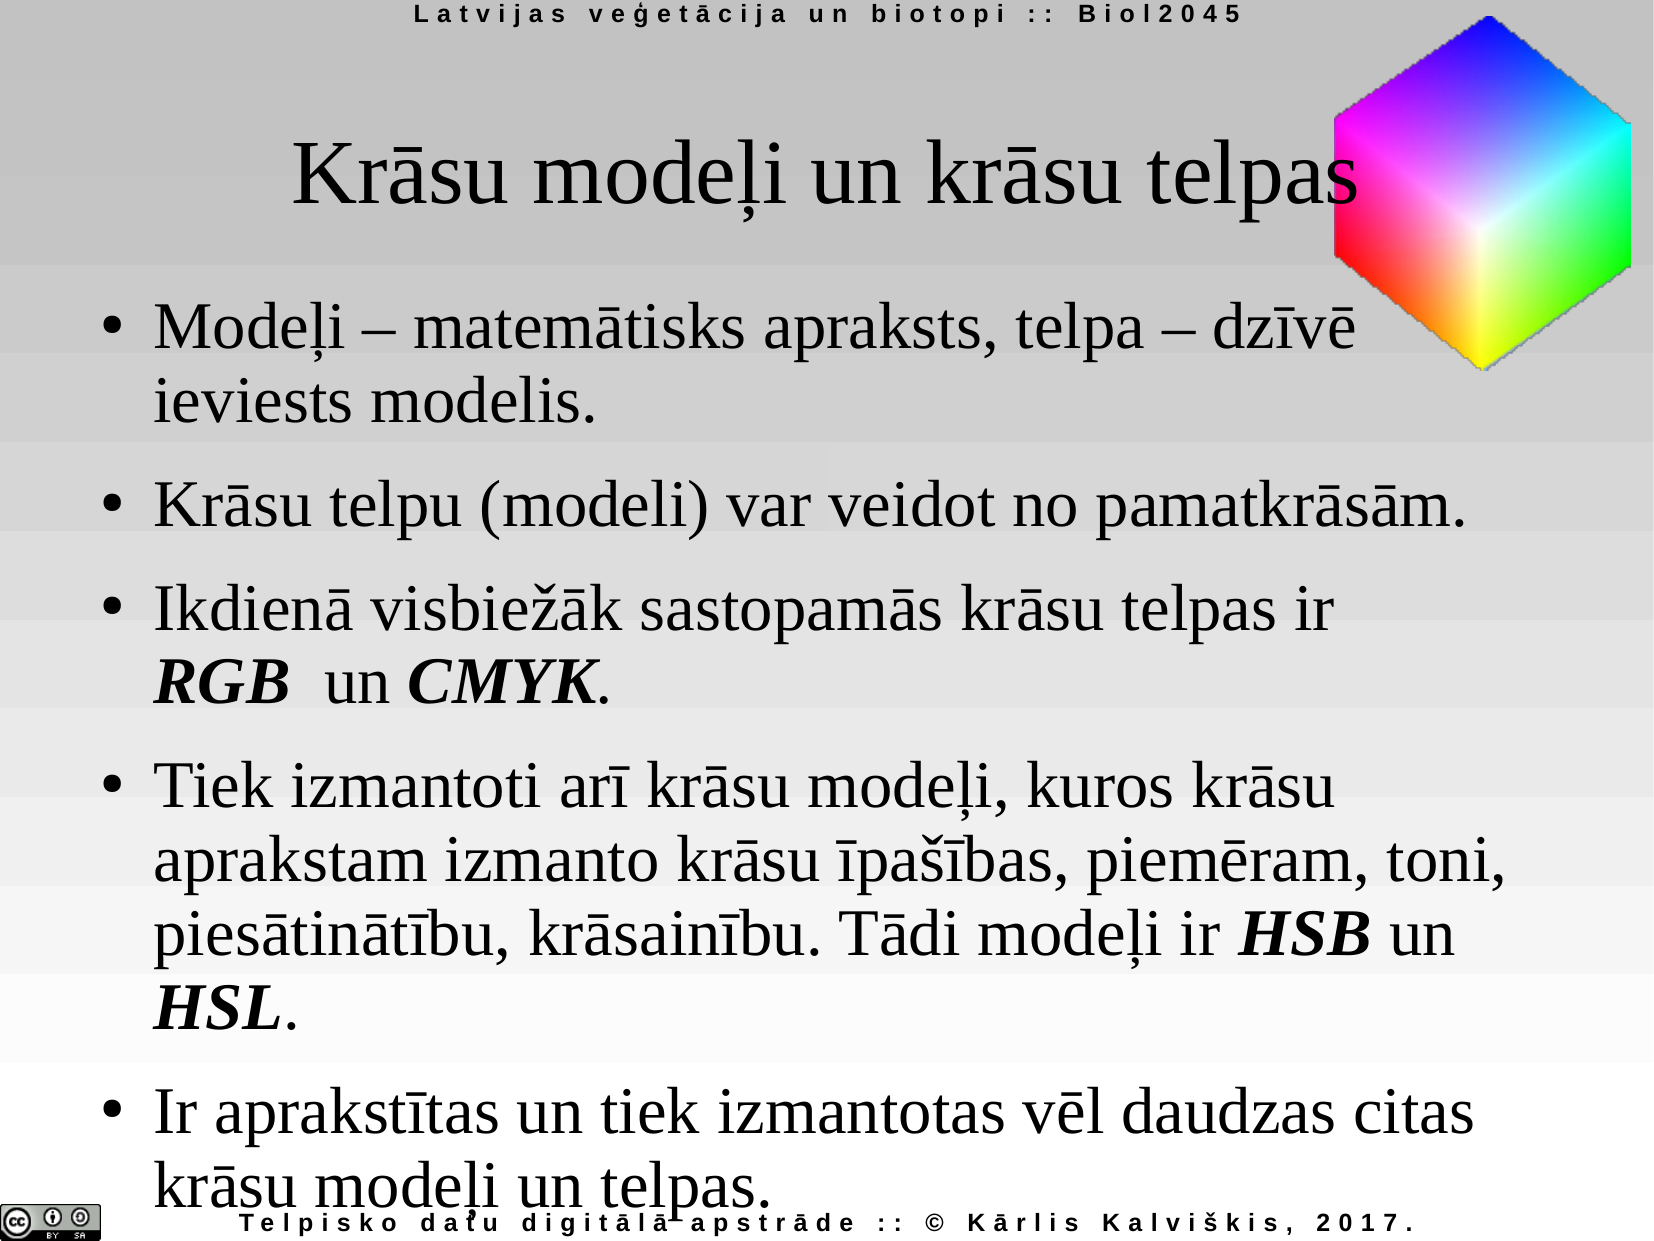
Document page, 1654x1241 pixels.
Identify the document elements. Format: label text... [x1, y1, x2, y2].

title Krāsu modeļi un krāsu telpas [29, 49, 1625, 296]
picture [0, 0, 1654, 1241]
list Modeļi – matemātisks apraksts, telpa – dzīvē ieviests modelis. Krāsu telpu (modeli) var veidot no pamatkrāsām. Ikdienā visbiežāk sastopamās krāsu telpas ir RGB un CMYK. Tiek izmantoti arī krāsu modeļi, kuros krāsu aprakstam izmanto krāsu īpašības, piemēram, toni, piesātinātību, krāsainību. Tādi modeļi ir HSB un HSL. Ir aprakstītas un tiek izmantotas vēl daudzas citas krāsu modeļi un telpas. [82, 289, 1571, 1113]
